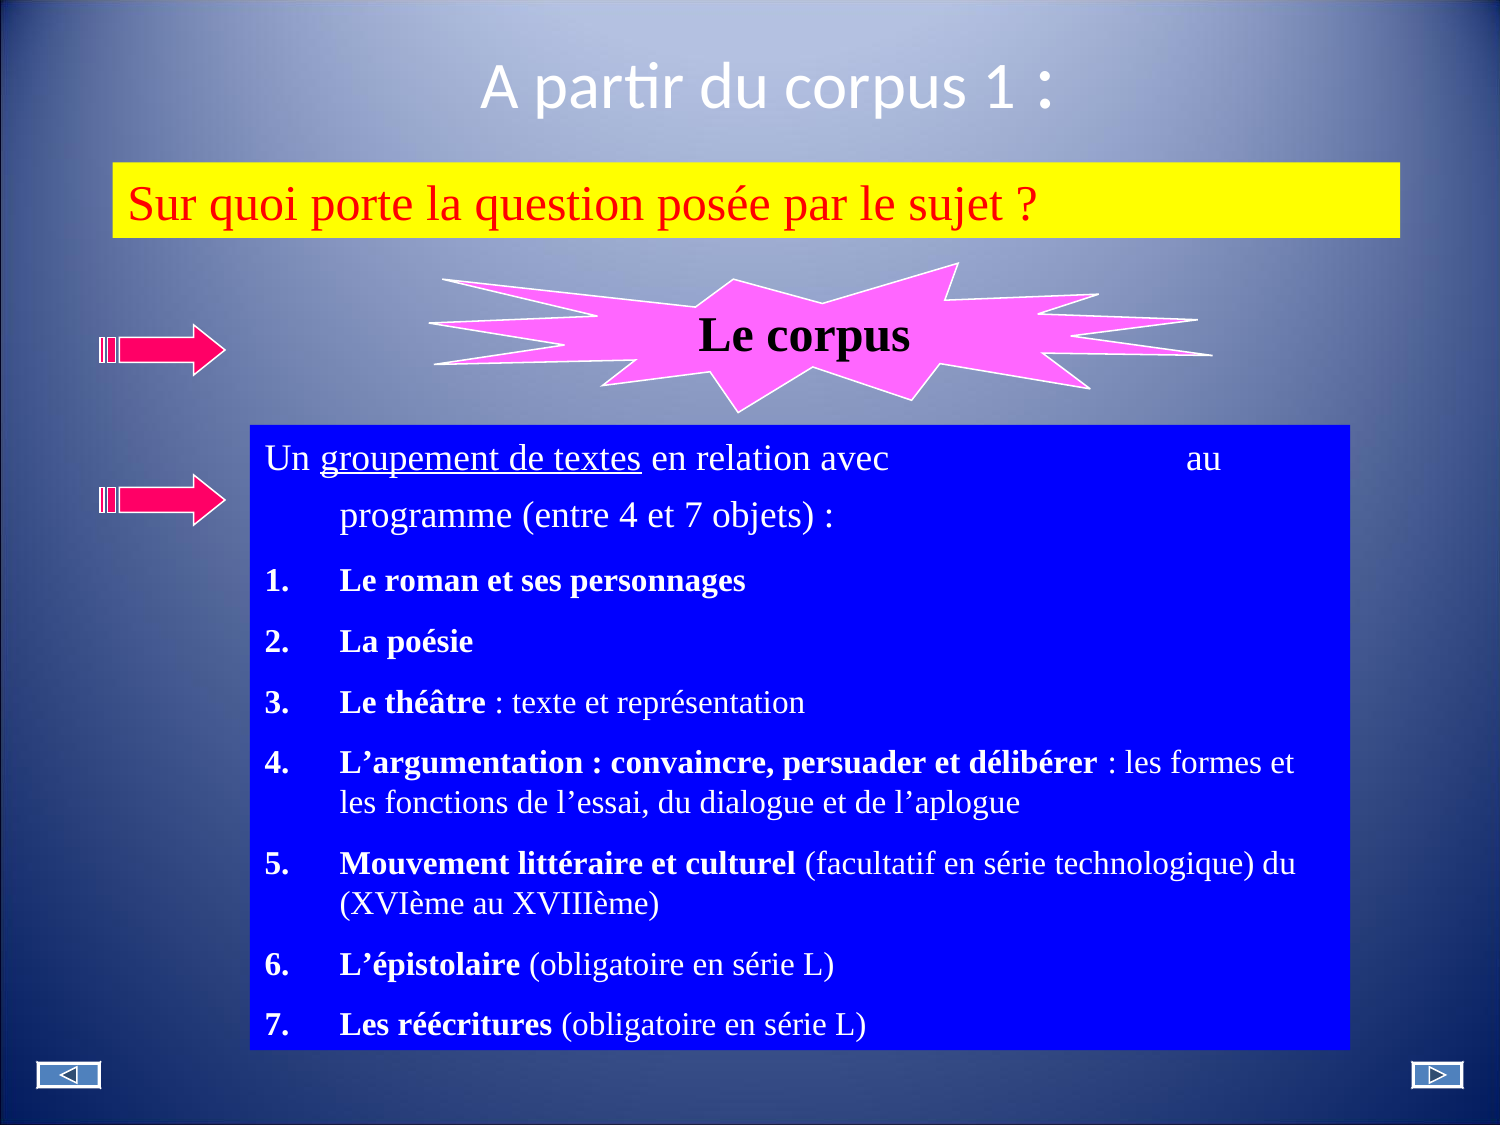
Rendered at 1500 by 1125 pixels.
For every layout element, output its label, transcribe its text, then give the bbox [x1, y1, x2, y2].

text_box [100, 487, 104, 512]
text_box [1413, 1062, 1463, 1088]
text_box [108, 337, 116, 362]
text_box [38, 1062, 101, 1088]
text_box [108, 487, 116, 512]
text_box Un groupement de textes en relation avec les objets d’étude au programme (entre 4 et 7 objets) : Le roman et ses personnages La poésie Le théâtre : texte et représentation L’argumentation : convaincre, persuader et délibérer : les formes et les fonctions de l’essai, du dialogue et de l’aplogue Mouvement littéraire et culturel (facultatif en série technologique) du (XVIème au XVIIIème) L’épistolaire (obligatoire en série L) Les réécritures (obligatoire en série L) [249, 424, 1351, 1051]
title A partir du corpus 1 : [174, 29, 1363, 146]
text_box [119, 474, 226, 526]
picture [0, 0, 1500, 1125]
text_box Le corpus [428, 263, 1213, 413]
text_box [100, 337, 104, 362]
text_box Sur quoi porte la question posée par le sujet ? [112, 162, 1401, 238]
text_box [119, 324, 226, 376]
